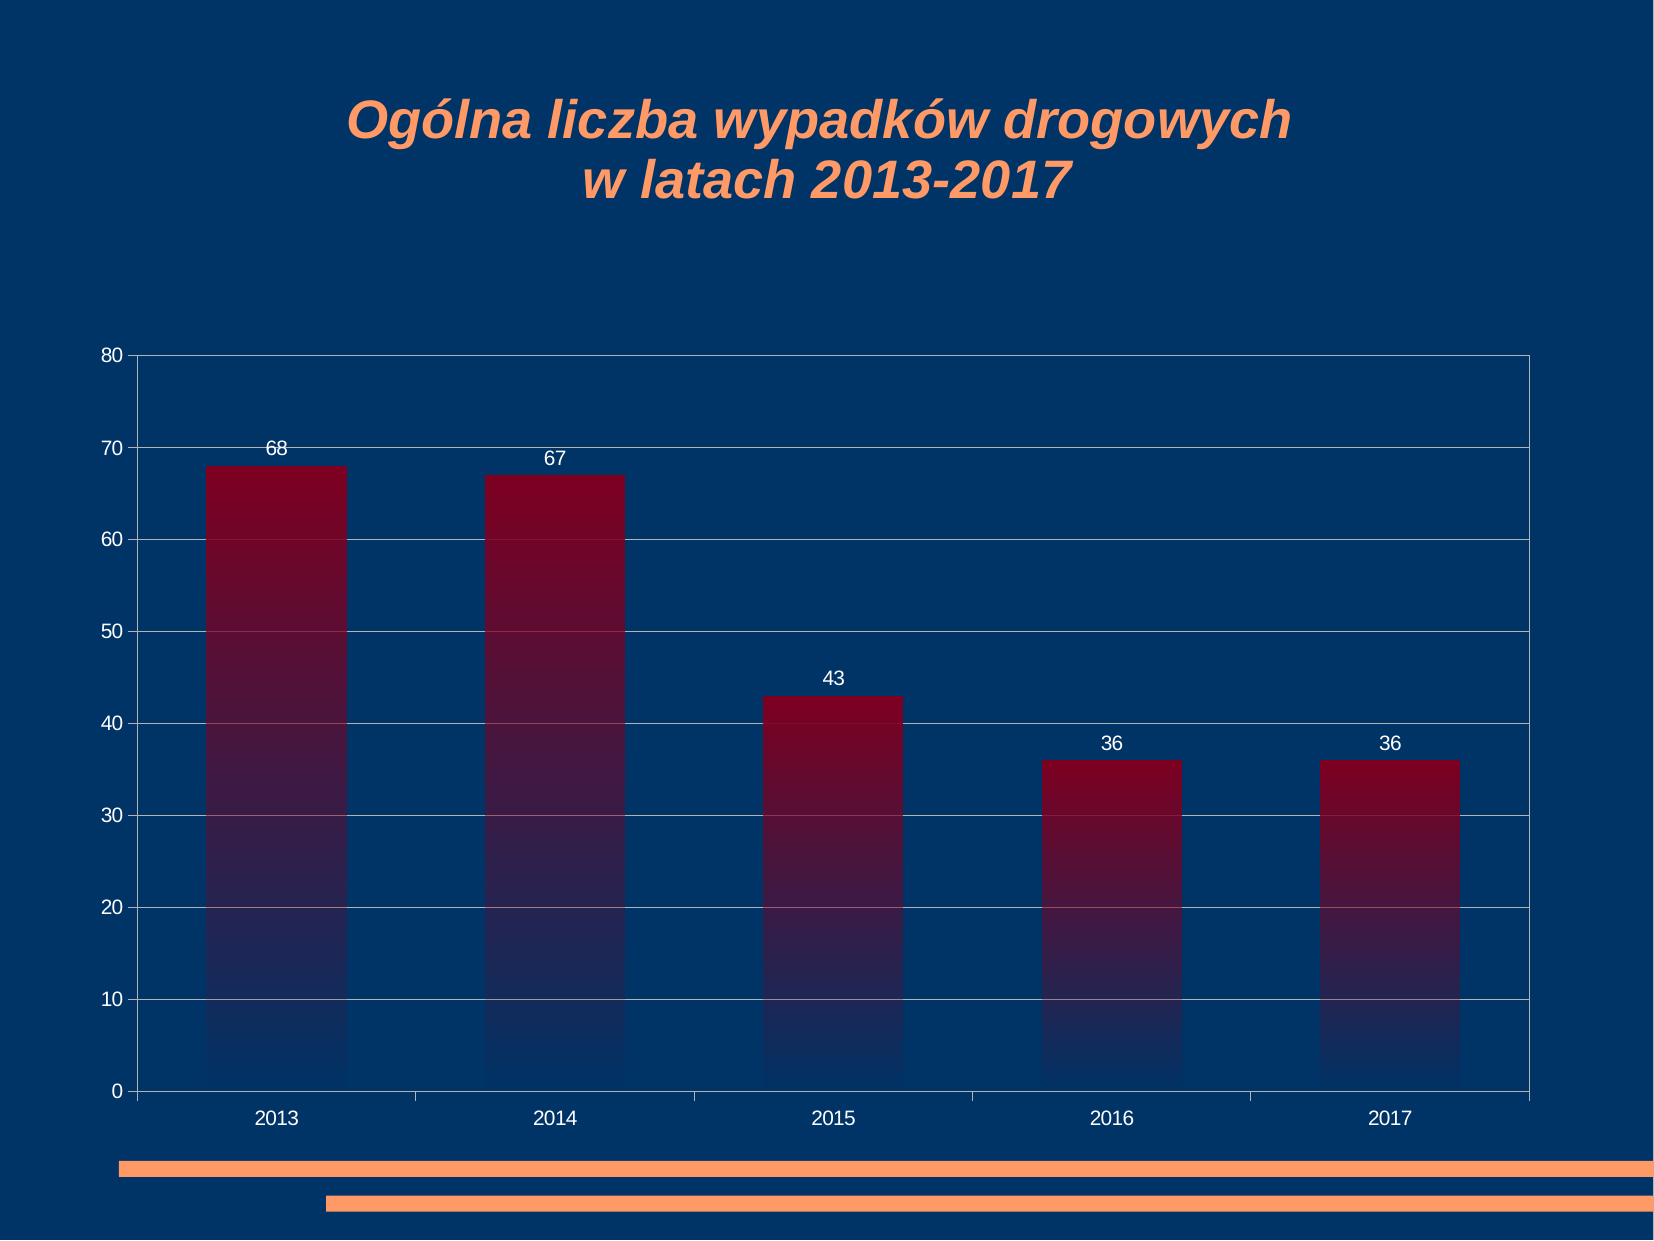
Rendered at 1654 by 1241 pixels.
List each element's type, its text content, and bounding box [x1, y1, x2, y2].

chart [70, 327, 1560, 1147]
title Ogólna liczba wypadków drogowych w latach 2013-2017 [121, 46, 1534, 254]
